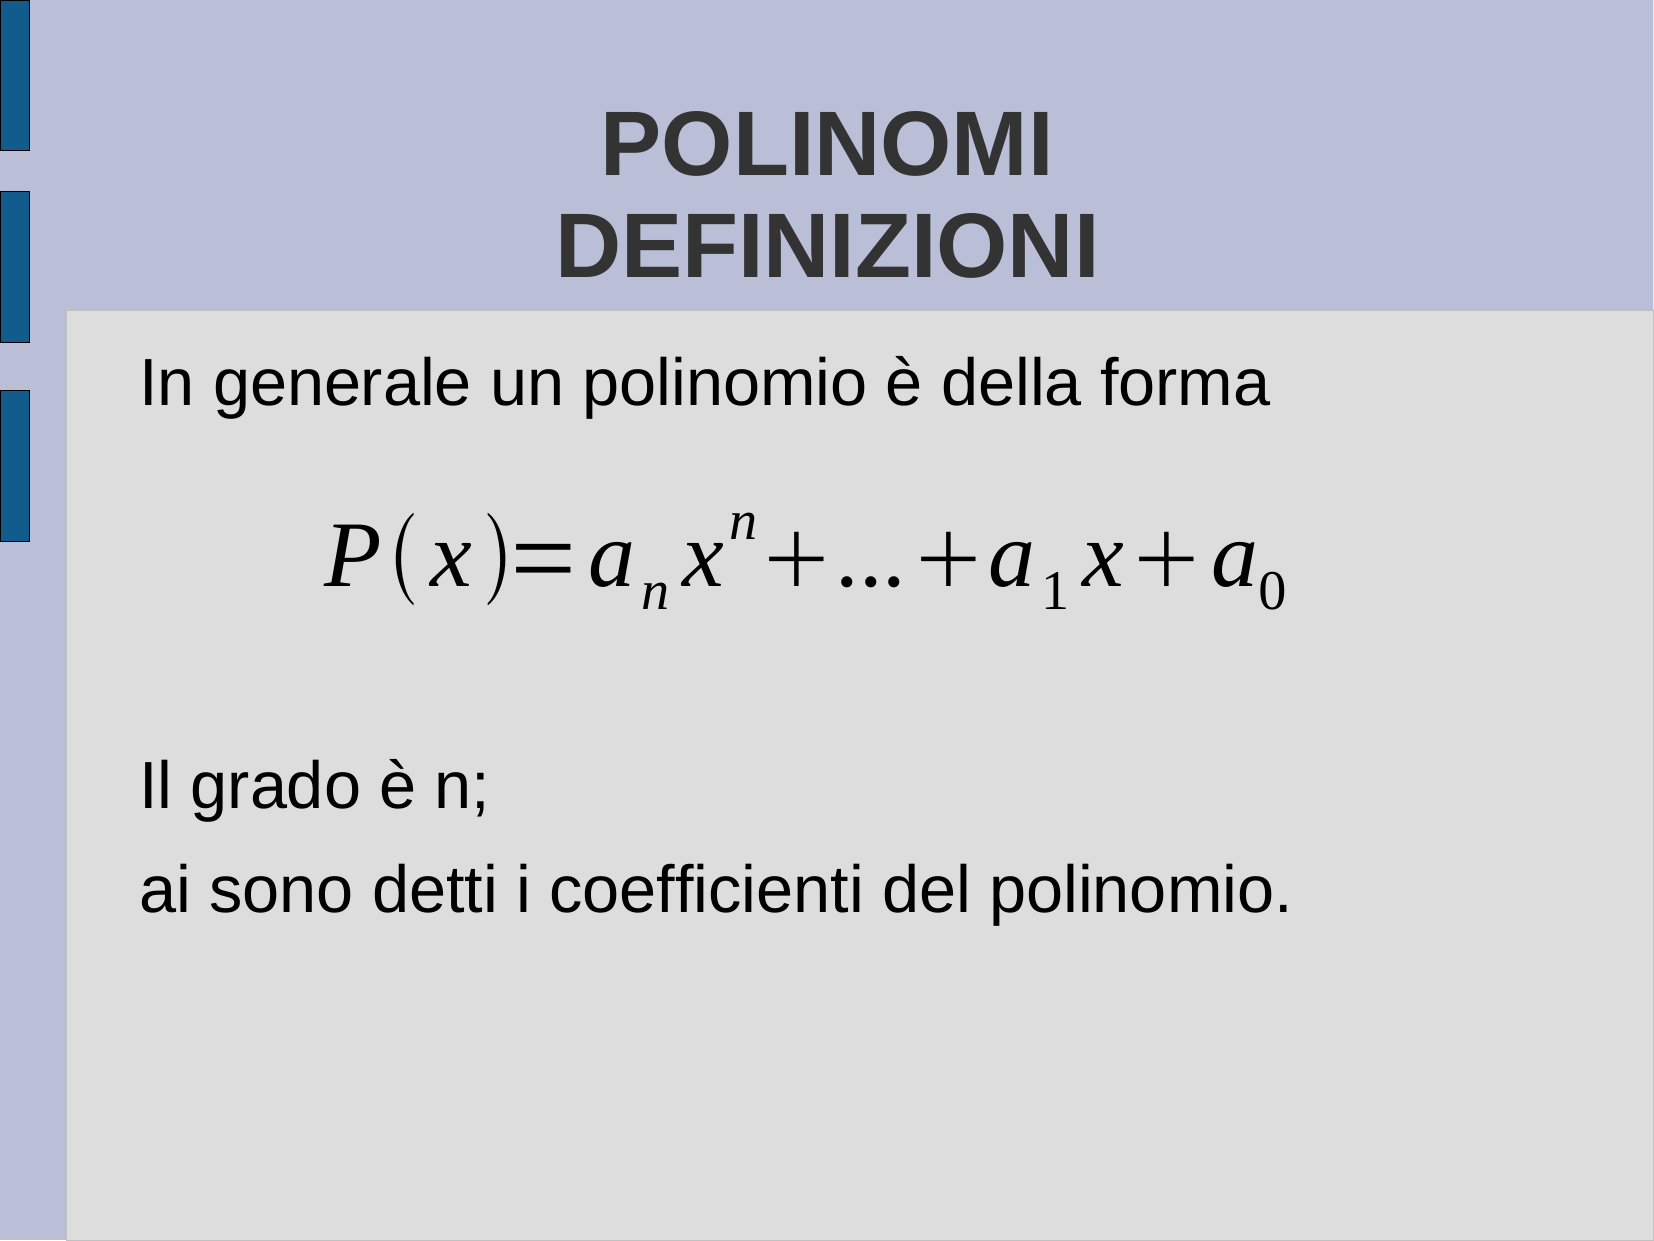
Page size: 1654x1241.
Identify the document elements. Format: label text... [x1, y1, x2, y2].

chart [295, 486, 1310, 621]
title POLINOMI DEFINIZIONI [121, 92, 1534, 298]
list In generale un polinomio è della forma Il grado è n; ai sono detti i coefficienti del polinomio. [121, 344, 1534, 1112]
